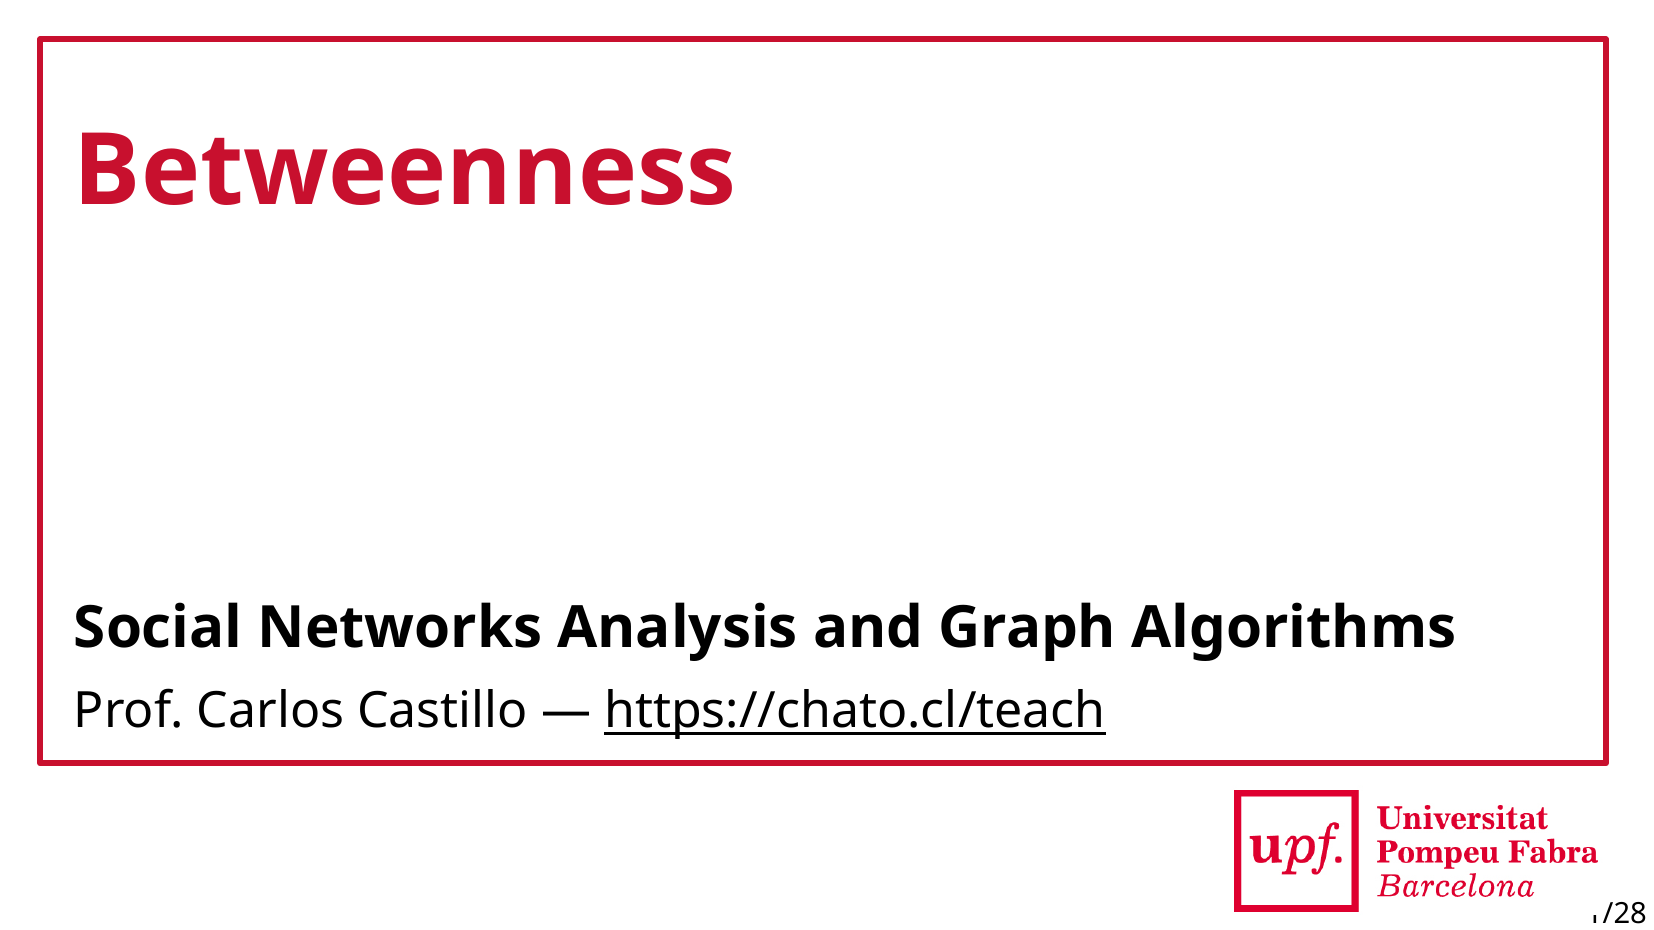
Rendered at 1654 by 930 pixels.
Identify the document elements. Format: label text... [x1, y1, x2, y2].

chart [770, 589, 889, 649]
text_box Betweenness Social Networks Analysis and Graph Algorithms Prof. Carlos Castillo — https://chato.cl/teach [73, 77, 1562, 734]
picture [1229, 784, 1603, 915]
